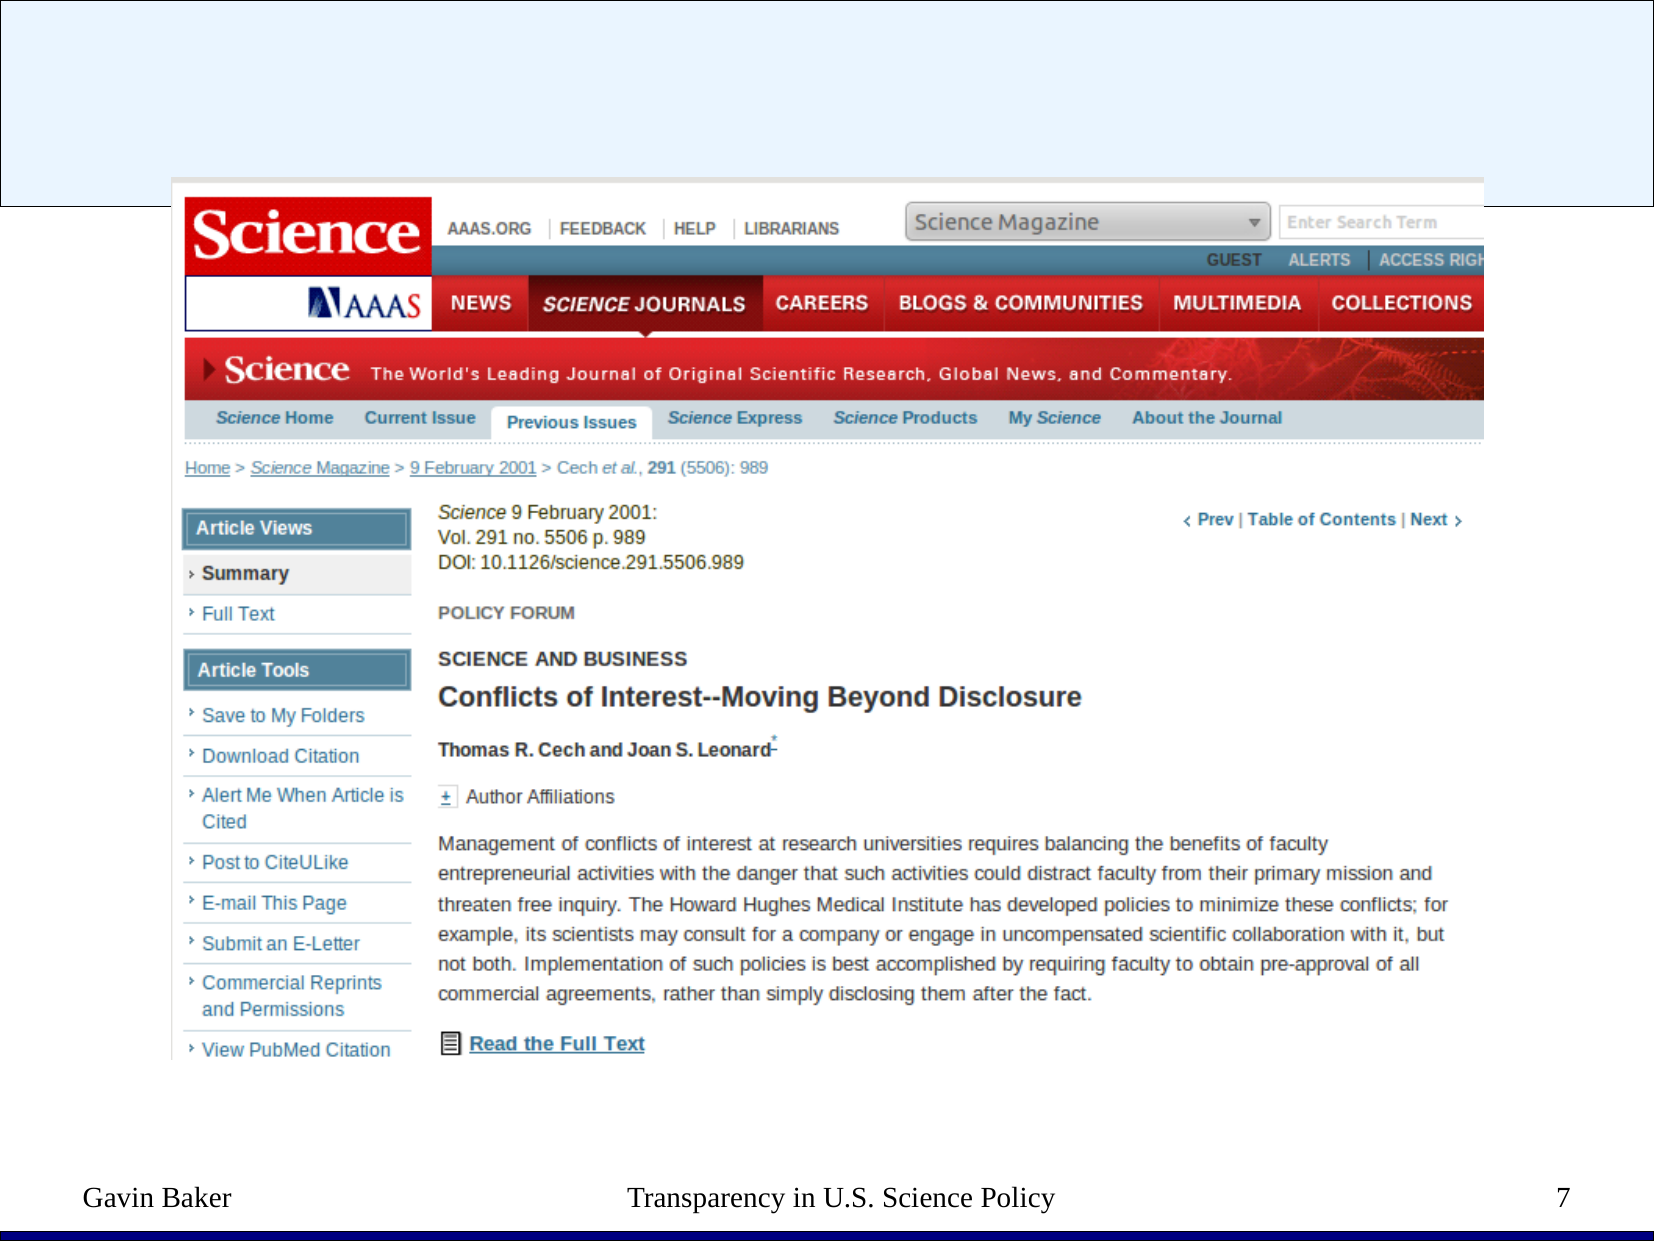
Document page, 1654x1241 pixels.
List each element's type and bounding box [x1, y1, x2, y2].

picture [171, 177, 1484, 1061]
